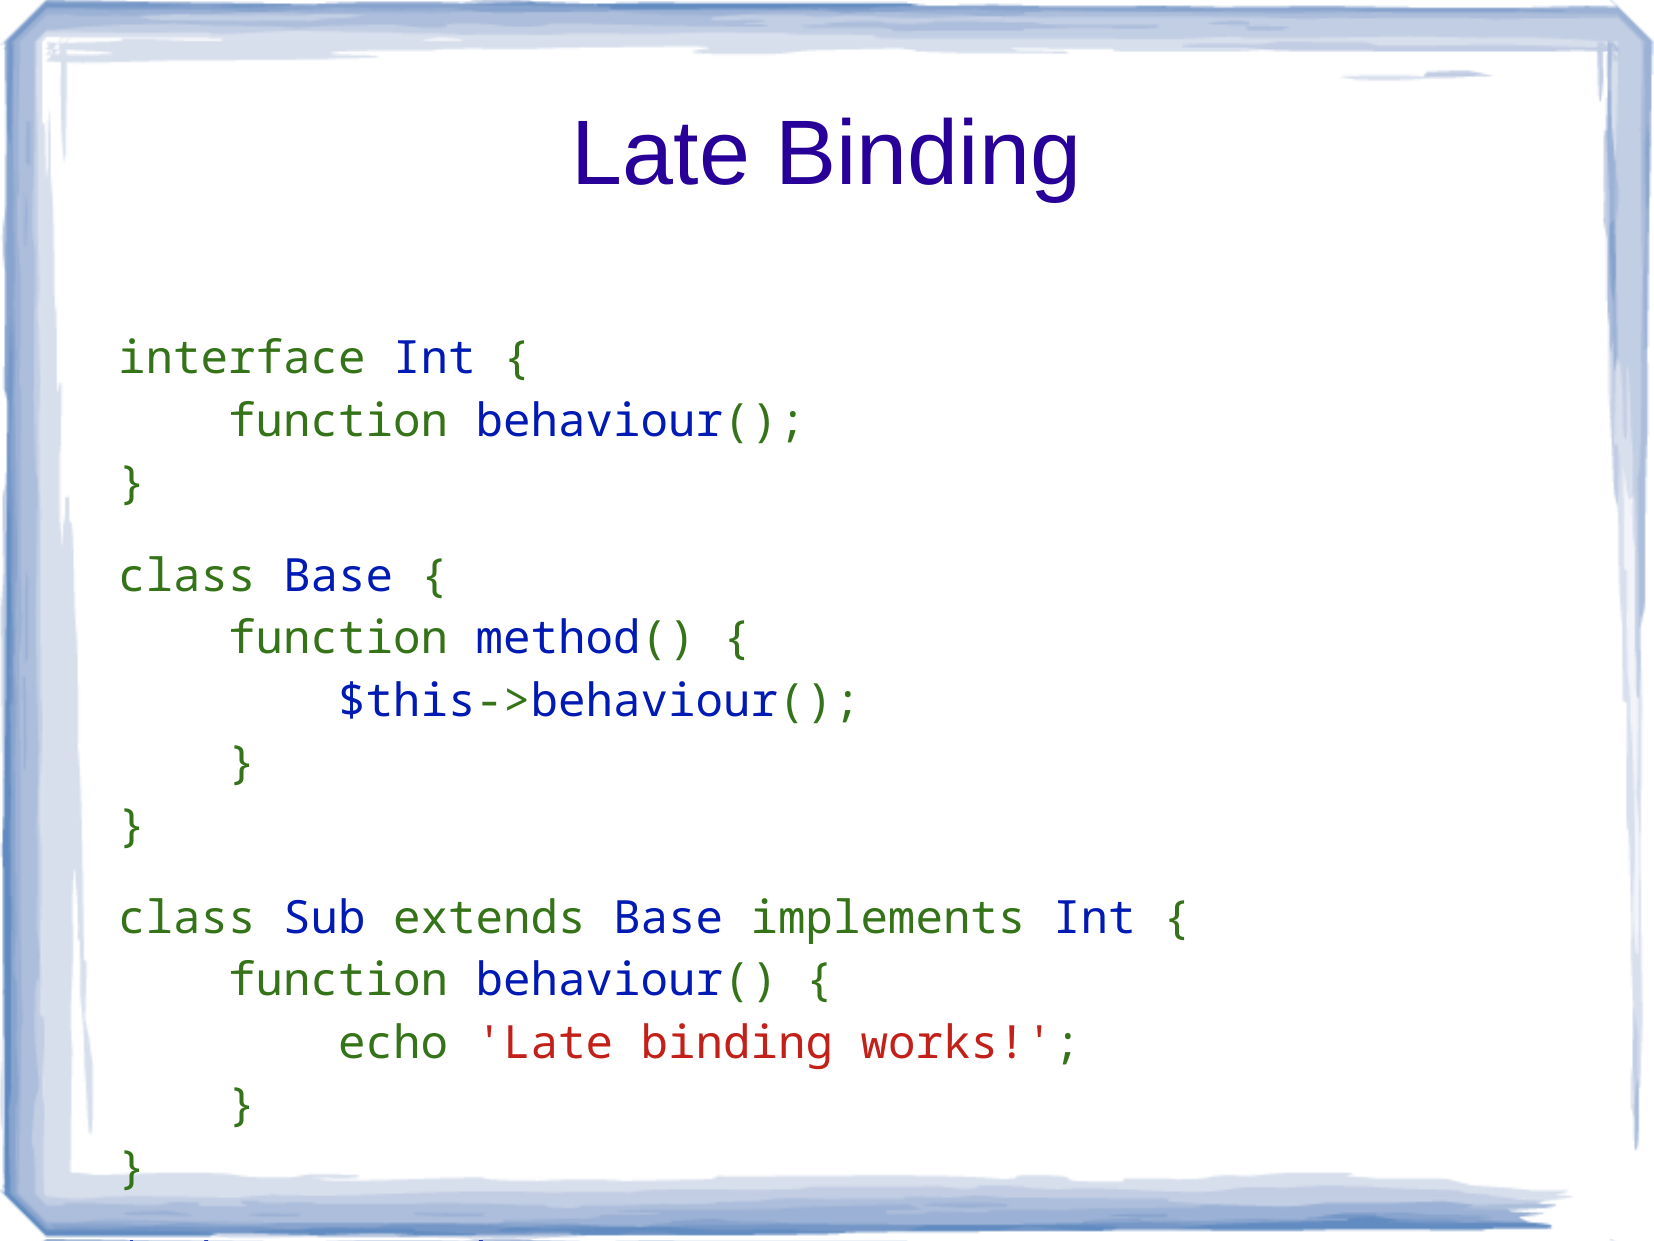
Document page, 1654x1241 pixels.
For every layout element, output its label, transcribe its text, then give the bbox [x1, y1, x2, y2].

list interface Int { function behaviour(); } class Base { function method() { $this->behaviour(); } } class Sub extends Base implements Int { function behaviour() { echo 'Late binding works!'; } } $sub = new Sub(); $sub->method(); # Late binding works! [118, 324, 1571, 1171]
title Late Binding [82, 49, 1571, 257]
picture [0, 0, 1654, 1241]
